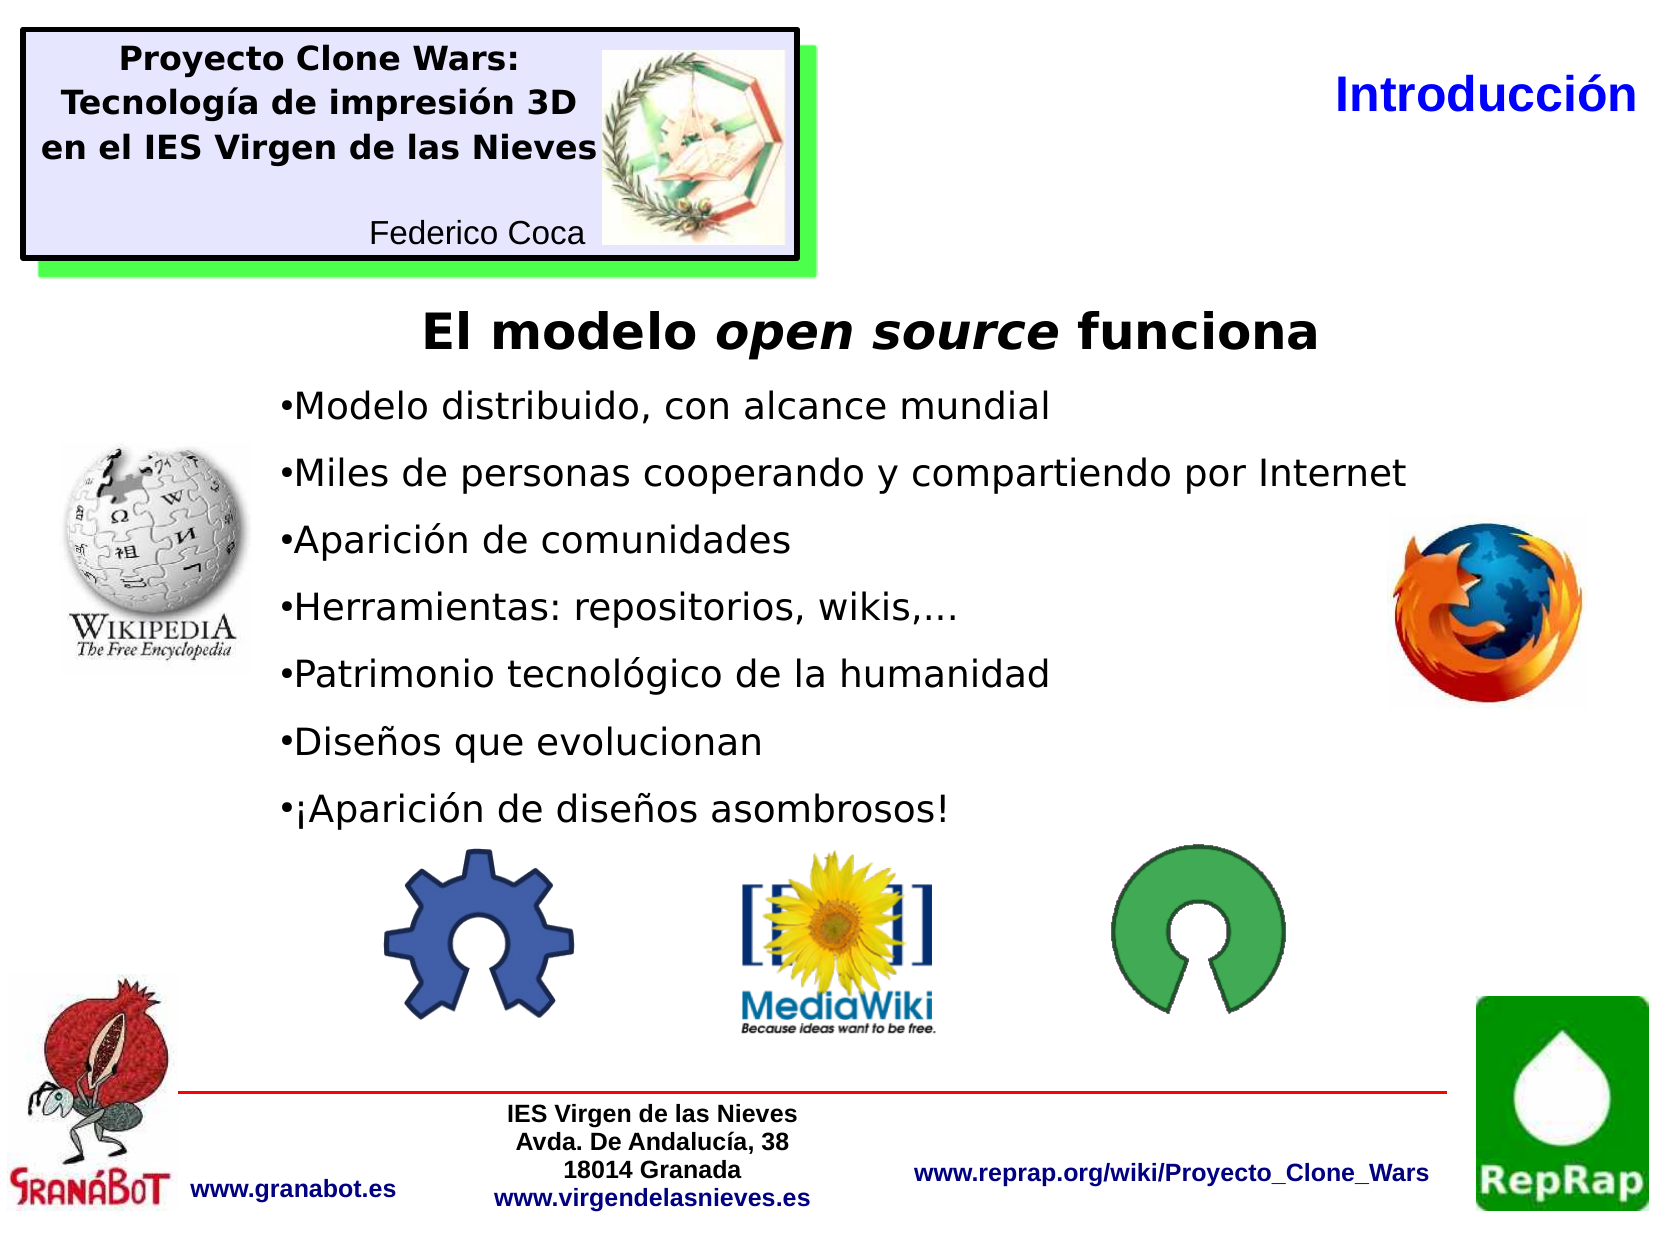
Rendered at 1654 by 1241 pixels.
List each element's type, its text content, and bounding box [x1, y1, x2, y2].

text_box Federico Coca [354, 206, 601, 259]
picture [7, 974, 178, 1211]
text_box Proyecto Clone Wars: Tecnología de impresión 3D en el IES Virgen de las Nieves [23, 29, 798, 259]
picture [1476, 996, 1649, 1211]
text_box www.granabot.es [178, 1167, 414, 1211]
picture [59, 442, 252, 675]
text_box Introducción [1321, 59, 1654, 131]
text_box IES Virgen de las Nieves Avda. De Andalucía, 38 18014 Granada www.virgendelasnieves.es [479, 1092, 827, 1223]
text_box El modelo open source funciona Modelo distribuido, con alcance mundial Miles de personas cooperando y compartiendo por Internet Aparición de comunidades Herramientas: repositorios, wikis,... Patrimonio tecnológico de la humanidad Diseños que evolucionan ¡Aparición de diseños asombrosos! [265, 295, 1477, 857]
text_box www.reprap.org/wiki/Proyecto_Clone_Wars [899, 1151, 1447, 1196]
picture [1096, 826, 1300, 1030]
picture [738, 848, 938, 1037]
picture [383, 848, 575, 1021]
picture [602, 50, 786, 245]
picture [1387, 515, 1588, 709]
